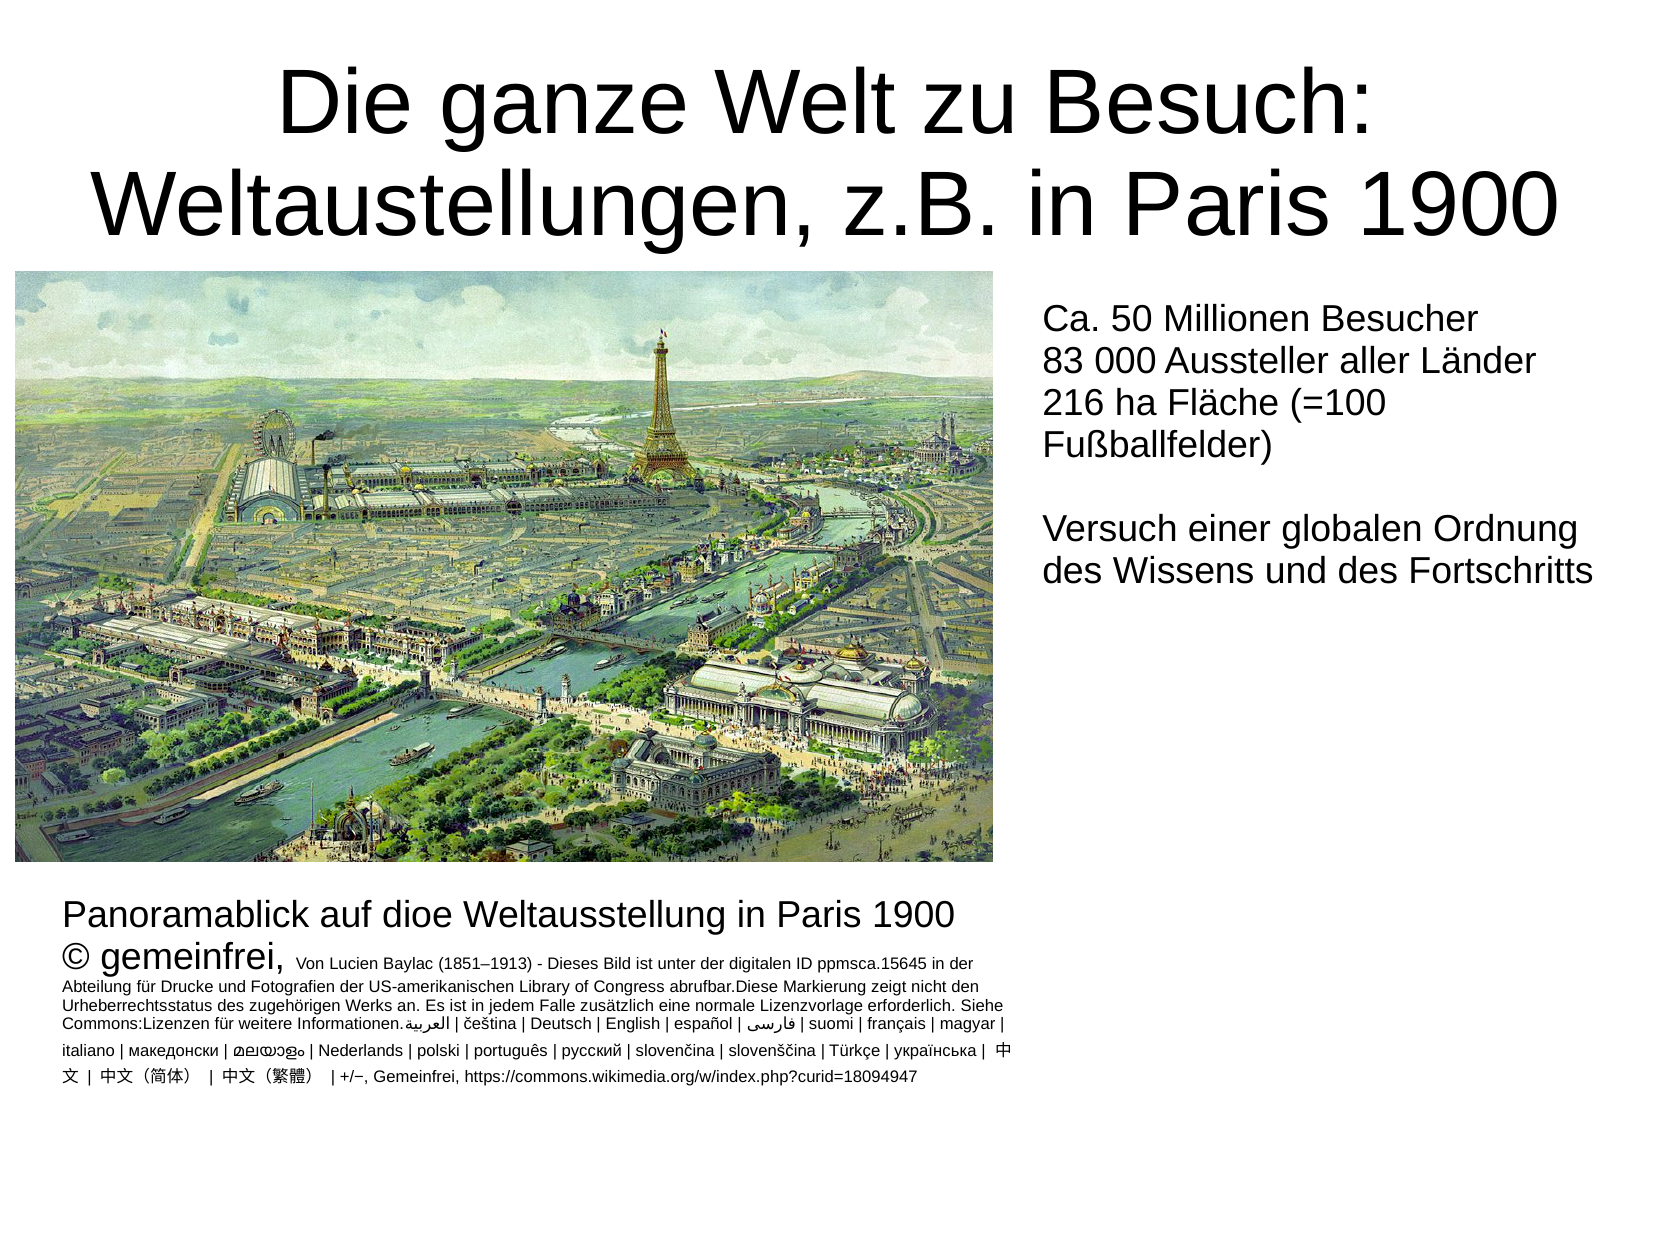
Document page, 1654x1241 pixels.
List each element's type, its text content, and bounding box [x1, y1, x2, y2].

title Die ganze Welt zu Besuch: Weltaustellungen, z.B. in Paris 1900 [82, 49, 1571, 257]
text_box Ca. 50 Millionen Besucher 83 000 Aussteller aller Länder 216 ha Fläche (=100 Fußballfelder) Versuch einer globalen Ordnung des Wissens und des Fortschritts [1027, 290, 1619, 600]
text_box Panoramablick auf dioe Weltausstellung in Paris 1900 © gemeinfrei, Von Lucien Baylac (1851–1913) - Dieses Bild ist unter der digitalen ID ppmsca.15645 in der Abteilung für Drucke und Fotografien der US-amerikanischen Library of Congress abrufbar.Diese Markierung zeigt nicht den Urheberrechtsstatus des zugehörigen Werks an. Es ist in jedem Falle zusätzlich eine normale Lizenzvorlage erforderlich. Siehe Commons:Lizenzen für weitere Informationen.العربية | čeština | Deutsch | English | español | فارسی | suomi | français | magyar | italiano | македонски | മലയാളം | Nederlands | polski | português | русский | slovenčina | slovenščina | Türkçe | українська | 中文 | 中文（简体）‎ | 中文（繁體）‎ | +/−, Gemeinfrei, https://commons.wikimedia.org/w/index.php?curid=18094947 [47, 885, 1040, 1080]
picture [15, 271, 993, 862]
